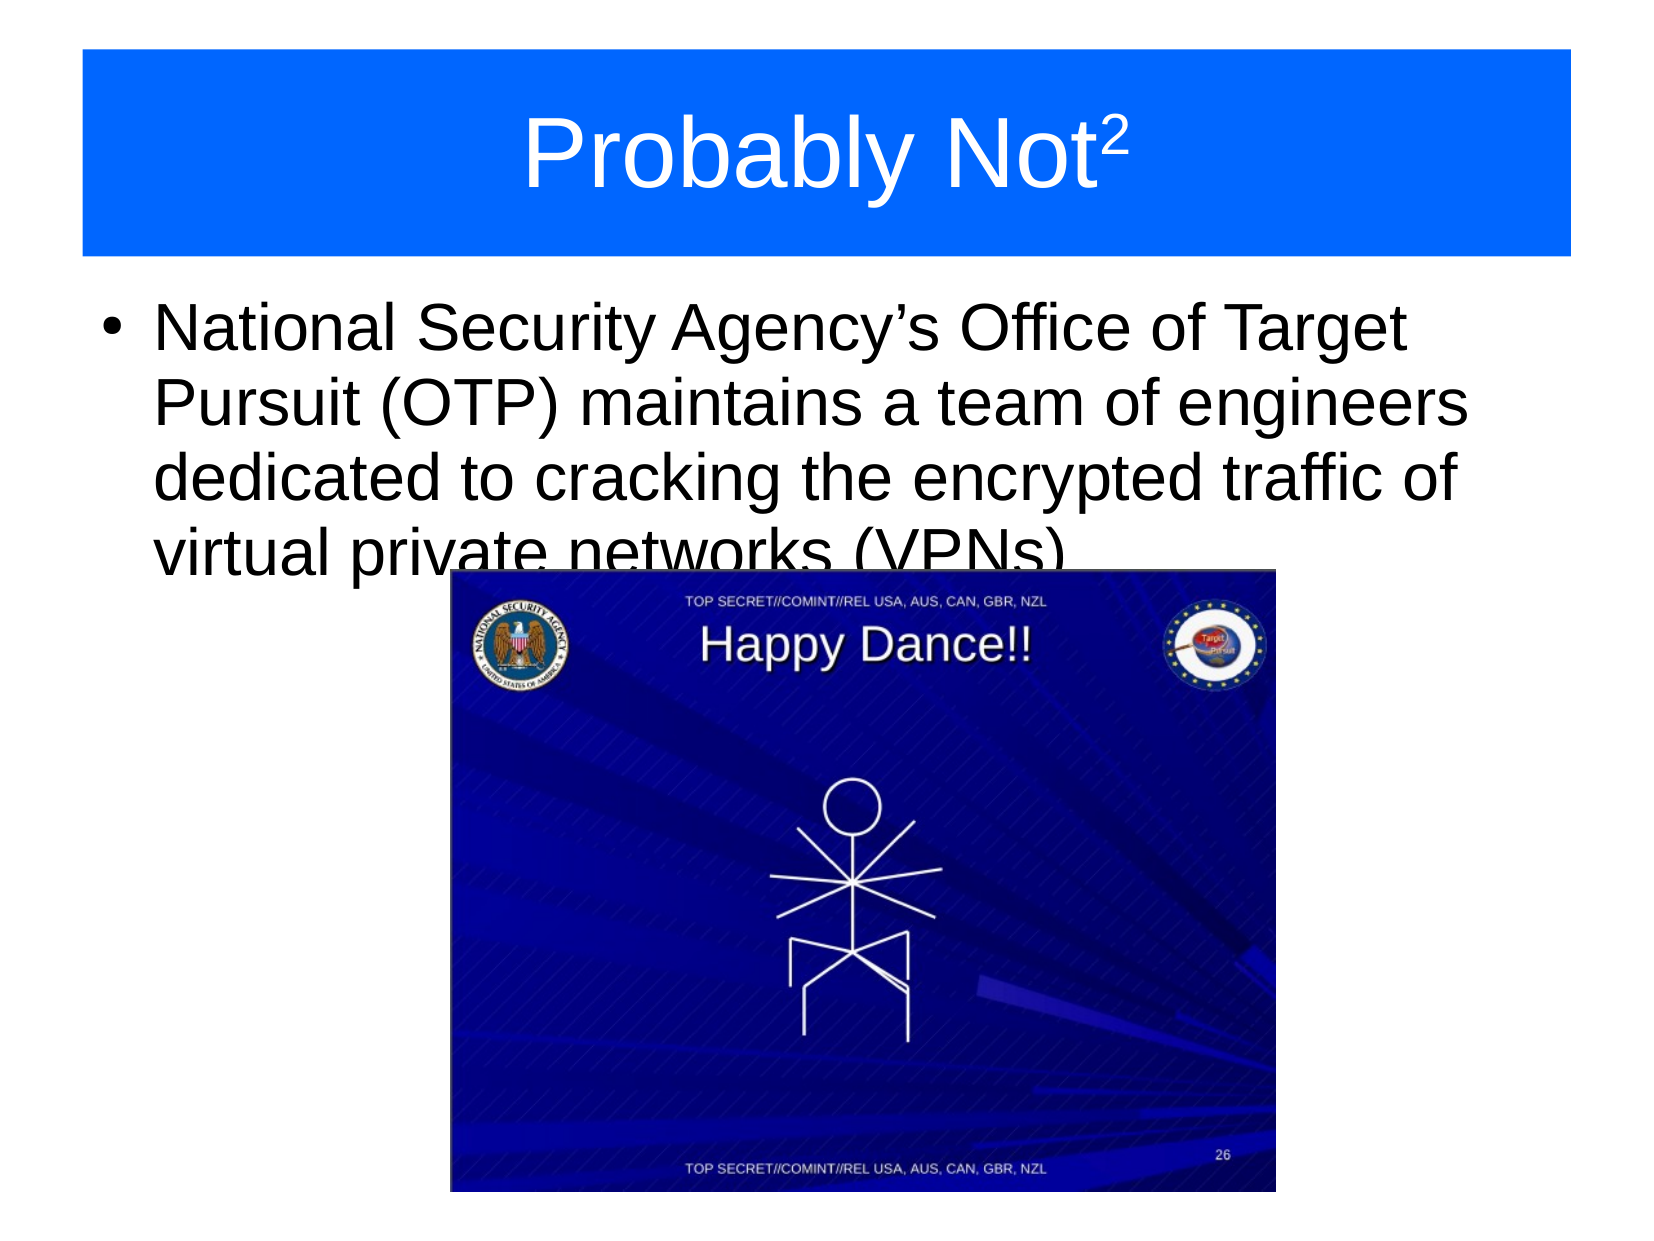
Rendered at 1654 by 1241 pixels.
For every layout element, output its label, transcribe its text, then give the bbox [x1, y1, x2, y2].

list National Security Agency’s Office of Target Pursuit (OTP) maintains a team of engineers dedicated to cracking the encrypted traffic of virtual private networks (VPNs) [82, 290, 1571, 1010]
title Probably Not2 [82, 49, 1571, 257]
picture [450, 569, 1276, 1192]
